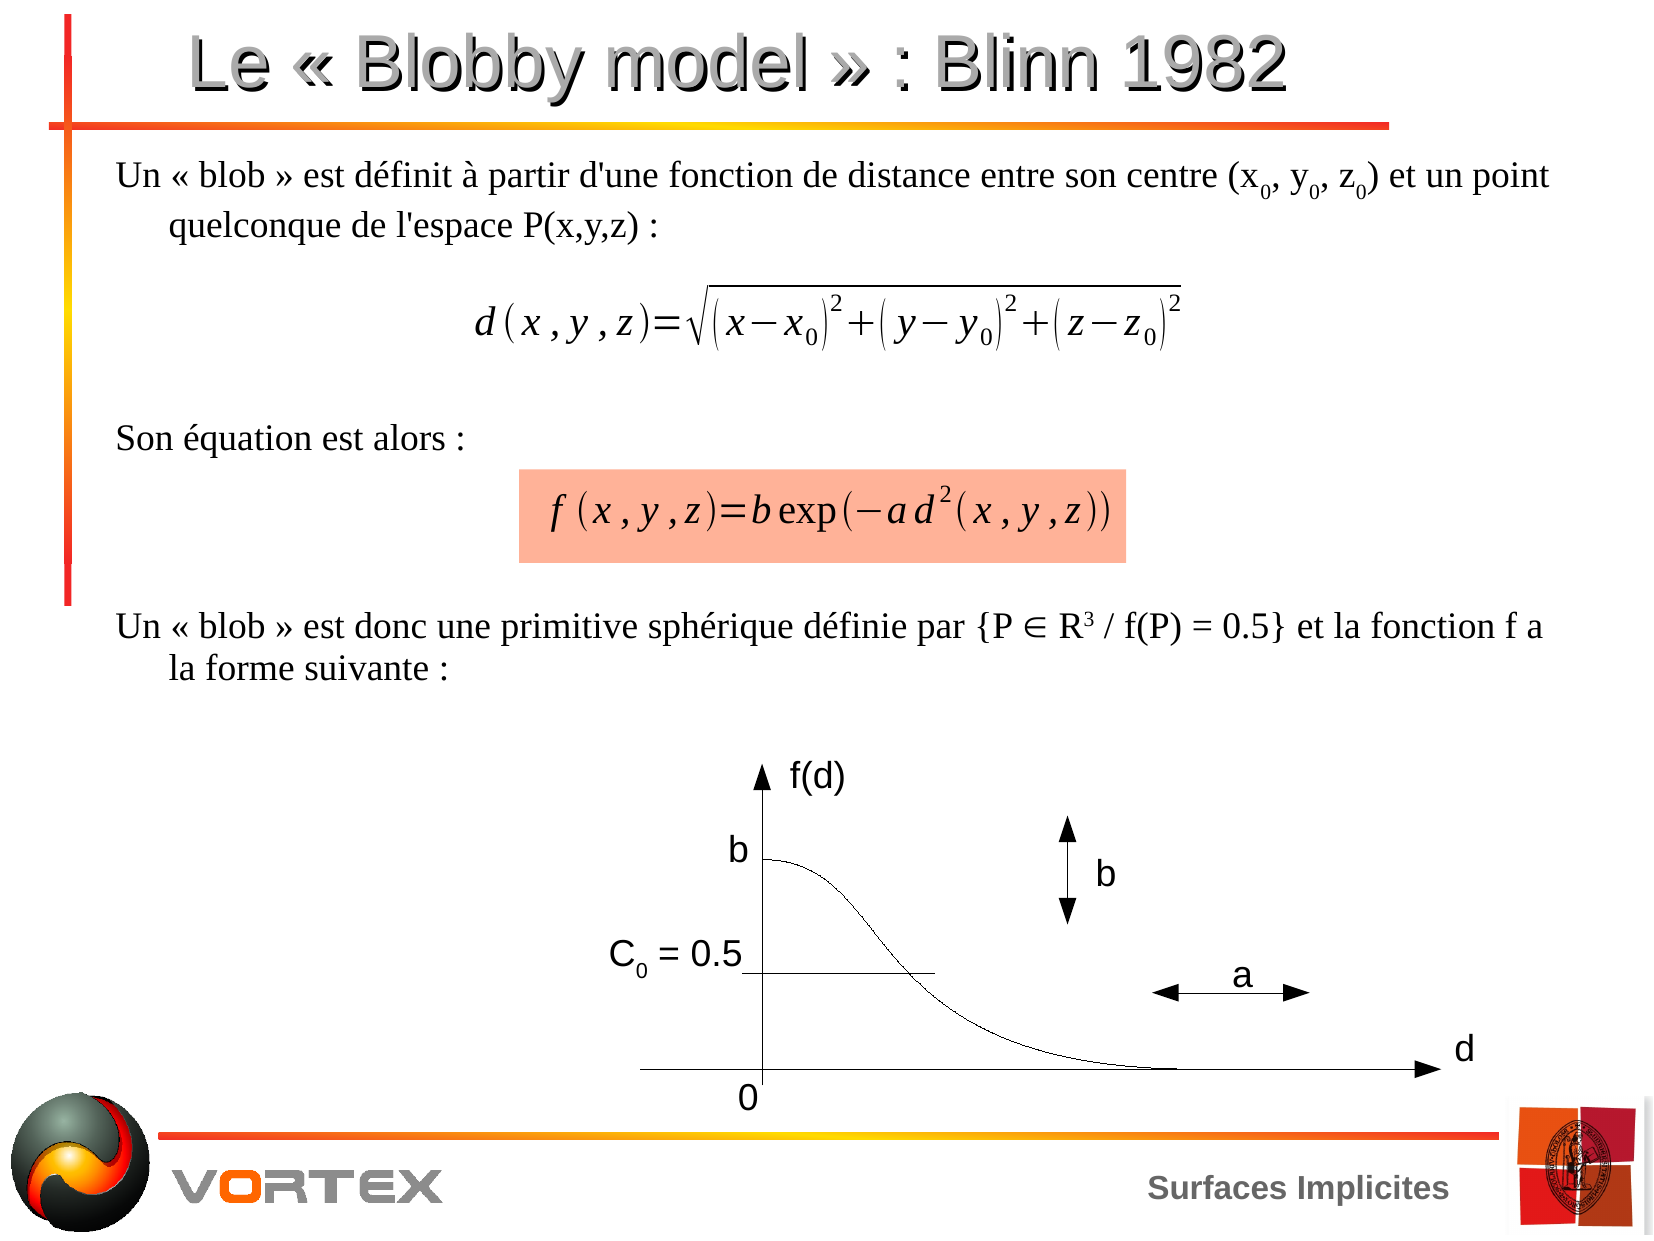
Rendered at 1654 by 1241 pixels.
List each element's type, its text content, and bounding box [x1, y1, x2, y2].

text_box d [1439, 1020, 1507, 1084]
text_box 0 [723, 1069, 782, 1132]
text_box C0 = 0.5 [594, 925, 764, 1044]
text_box b [1080, 845, 1140, 908]
list Un « blob » est définit à partir d'une fonction de distance entre son centre (x0, y0, z0) et un point quelconque de l'espace P(x,y,z) : Son équation est alors : Un « blob » est donc une primitive sphérique définie par {P  R3 / f(P) = 0.5} et la fonction f a la forme suivante : [97, 153, 1571, 1109]
text_box b [713, 820, 772, 884]
title Le « Blobby model » : Blinn 1982 [82, 4, 1392, 120]
chart [465, 283, 1189, 354]
chart [535, 480, 1119, 534]
text_box a [1217, 945, 1276, 1009]
picture [1505, 1096, 1653, 1235]
text_box f(d) [775, 747, 873, 811]
picture [11, 1092, 443, 1232]
